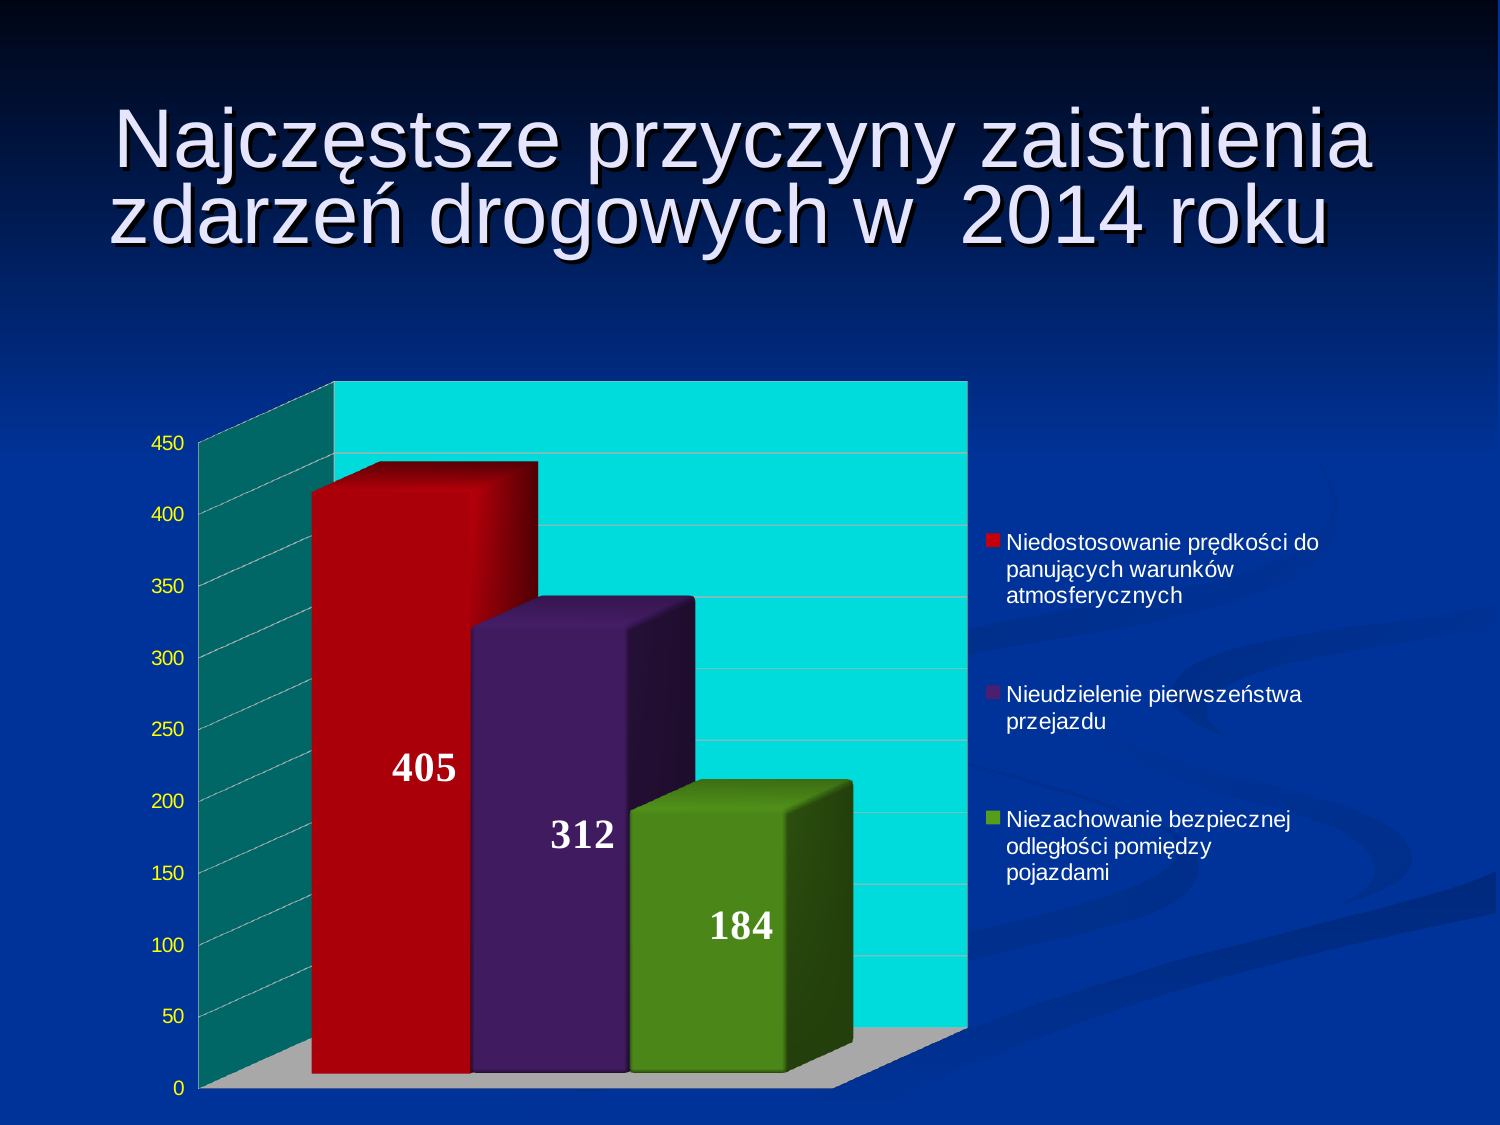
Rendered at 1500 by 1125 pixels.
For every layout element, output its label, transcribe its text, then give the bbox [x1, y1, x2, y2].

chart [111, 366, 1335, 1125]
title Najczęstsze przyczyny zaistnienia zdarzeń drogowych w 2014 roku [68, 0, 1418, 225]
